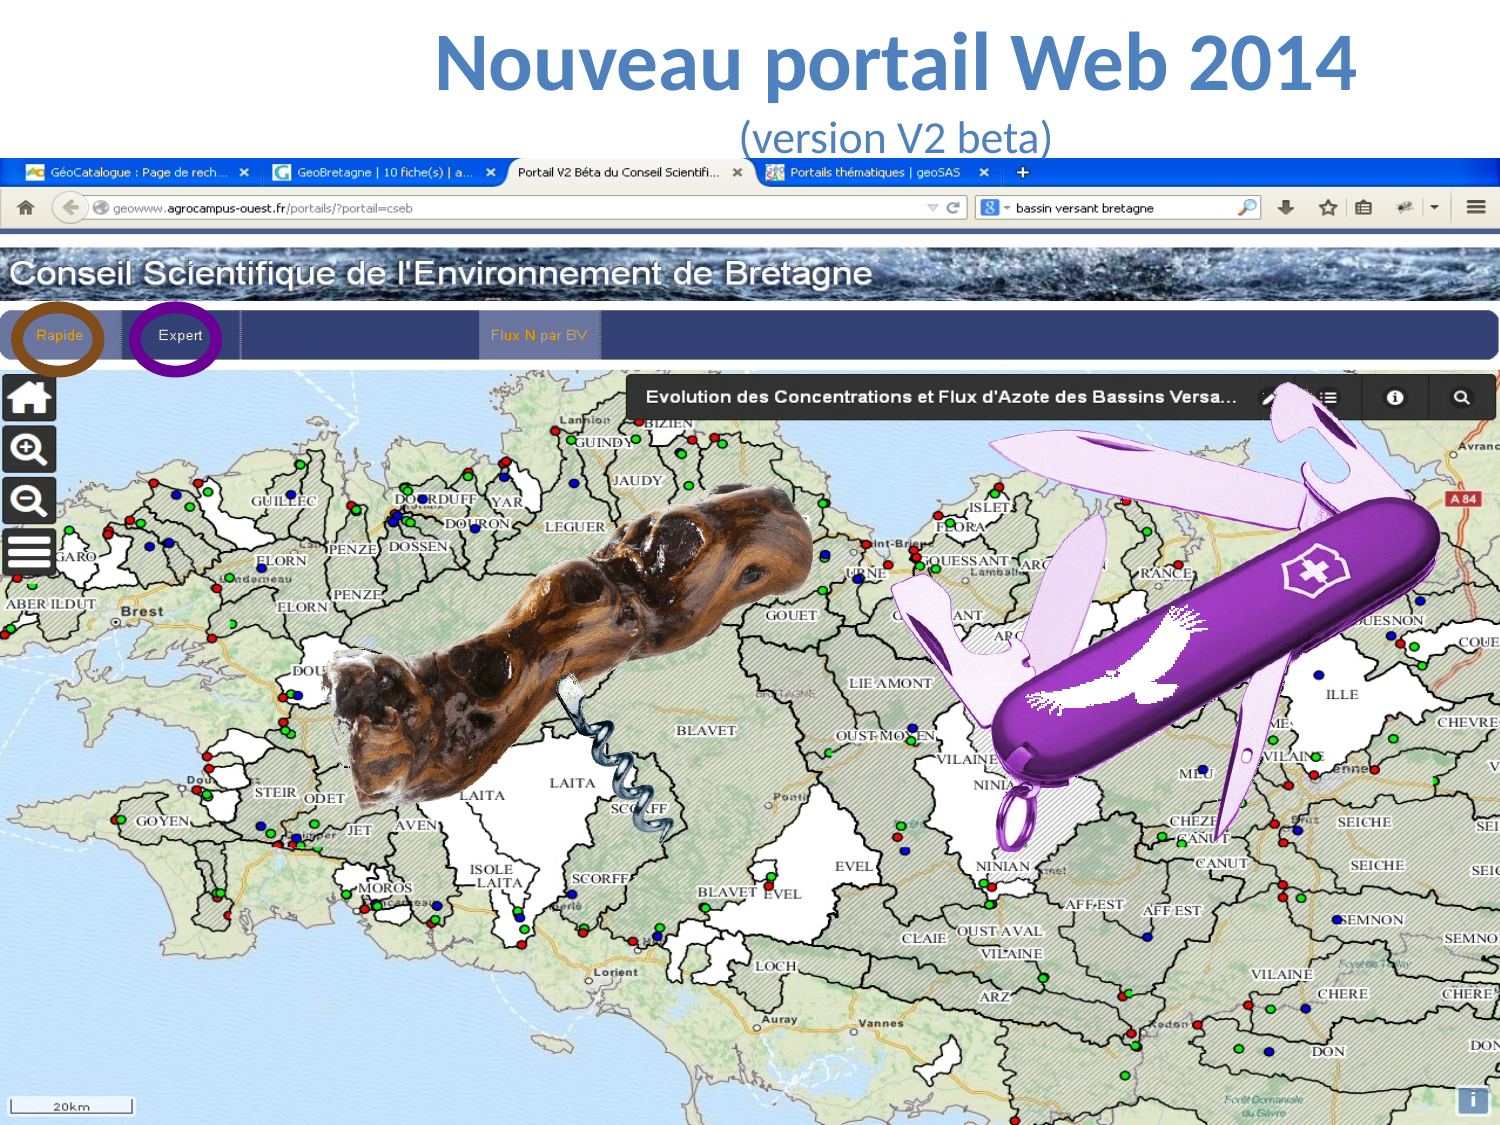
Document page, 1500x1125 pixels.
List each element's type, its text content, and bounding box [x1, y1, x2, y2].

text_box [25, 314, 92, 365]
text_box [25, 158, 1467, 1033]
title Nouveau portail Web 2014 (version V2 beta) [371, 0, 1422, 166]
picture [0, 158, 1500, 1125]
picture [309, 460, 821, 861]
